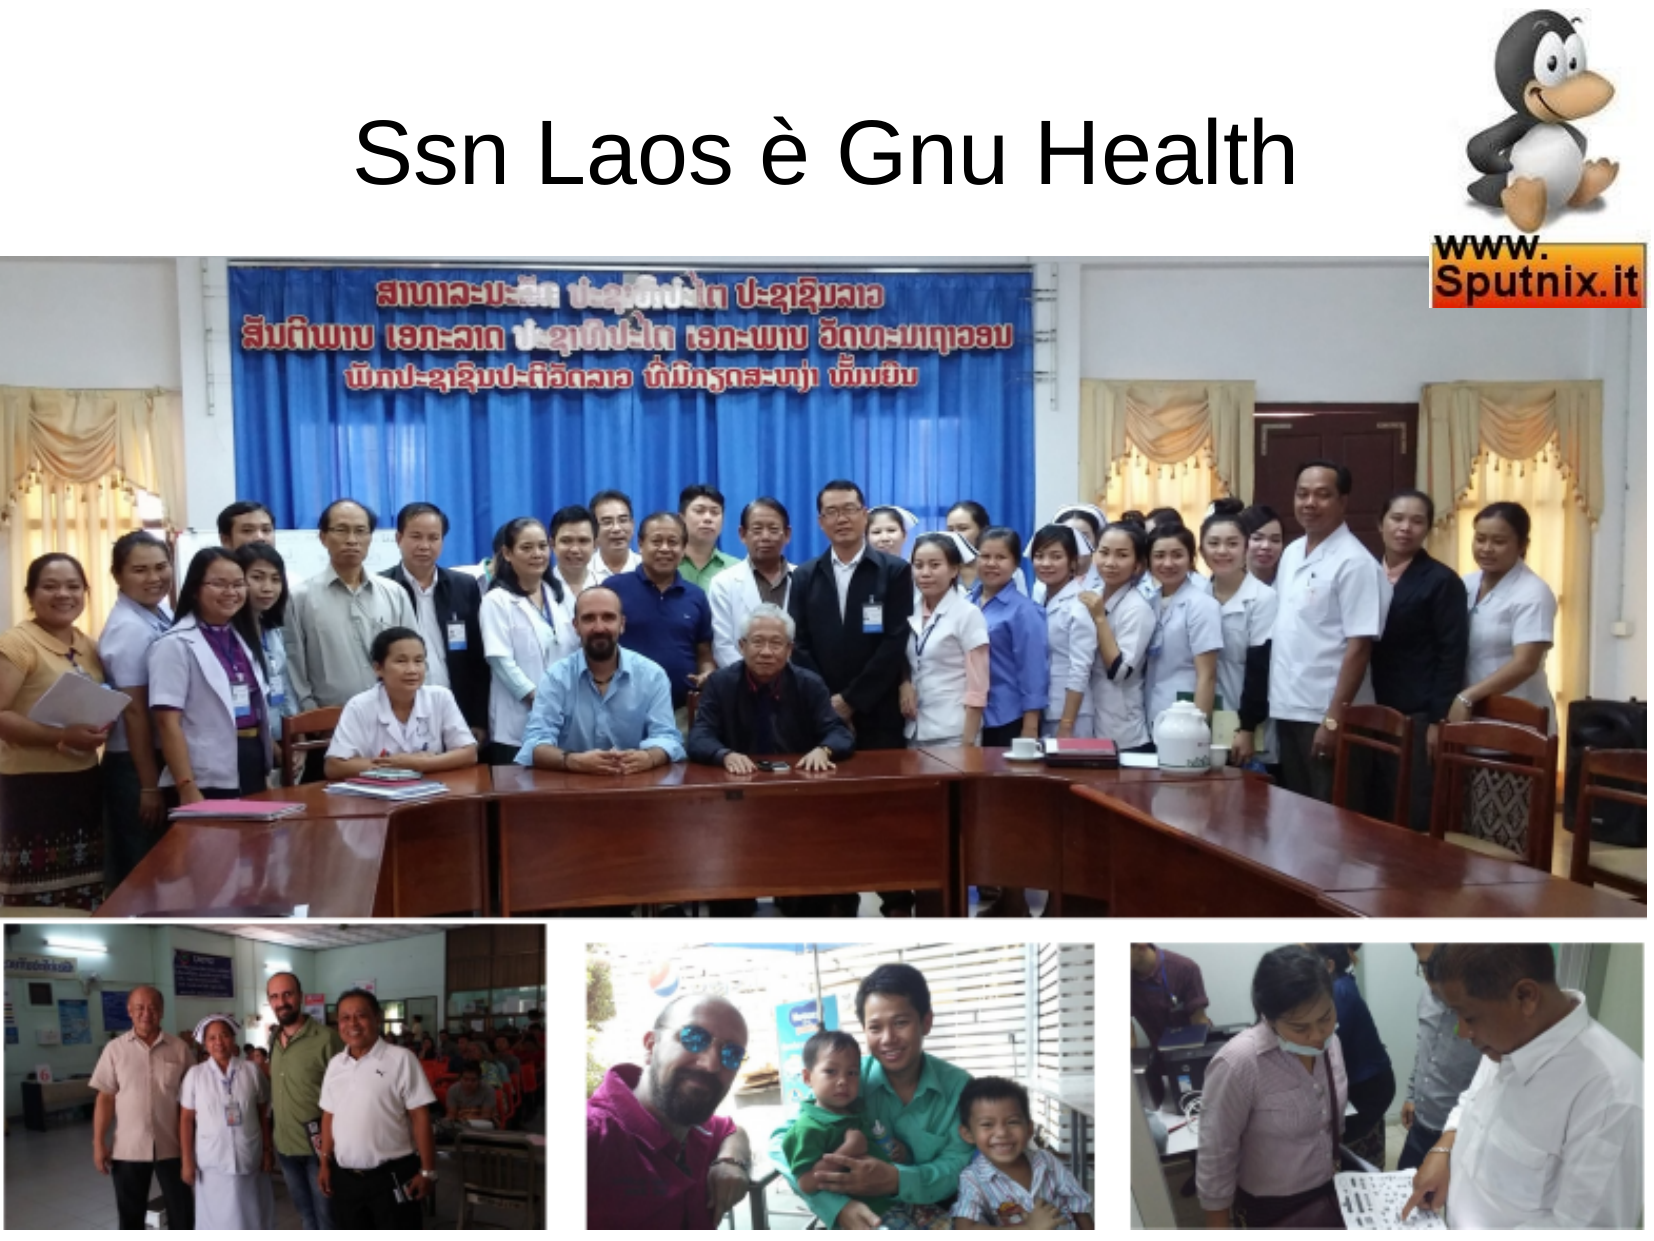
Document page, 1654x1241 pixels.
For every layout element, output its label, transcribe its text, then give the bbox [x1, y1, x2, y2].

title Ssn Laos è Gnu Health [82, 49, 1429, 256]
picture [0, 8, 1651, 1230]
